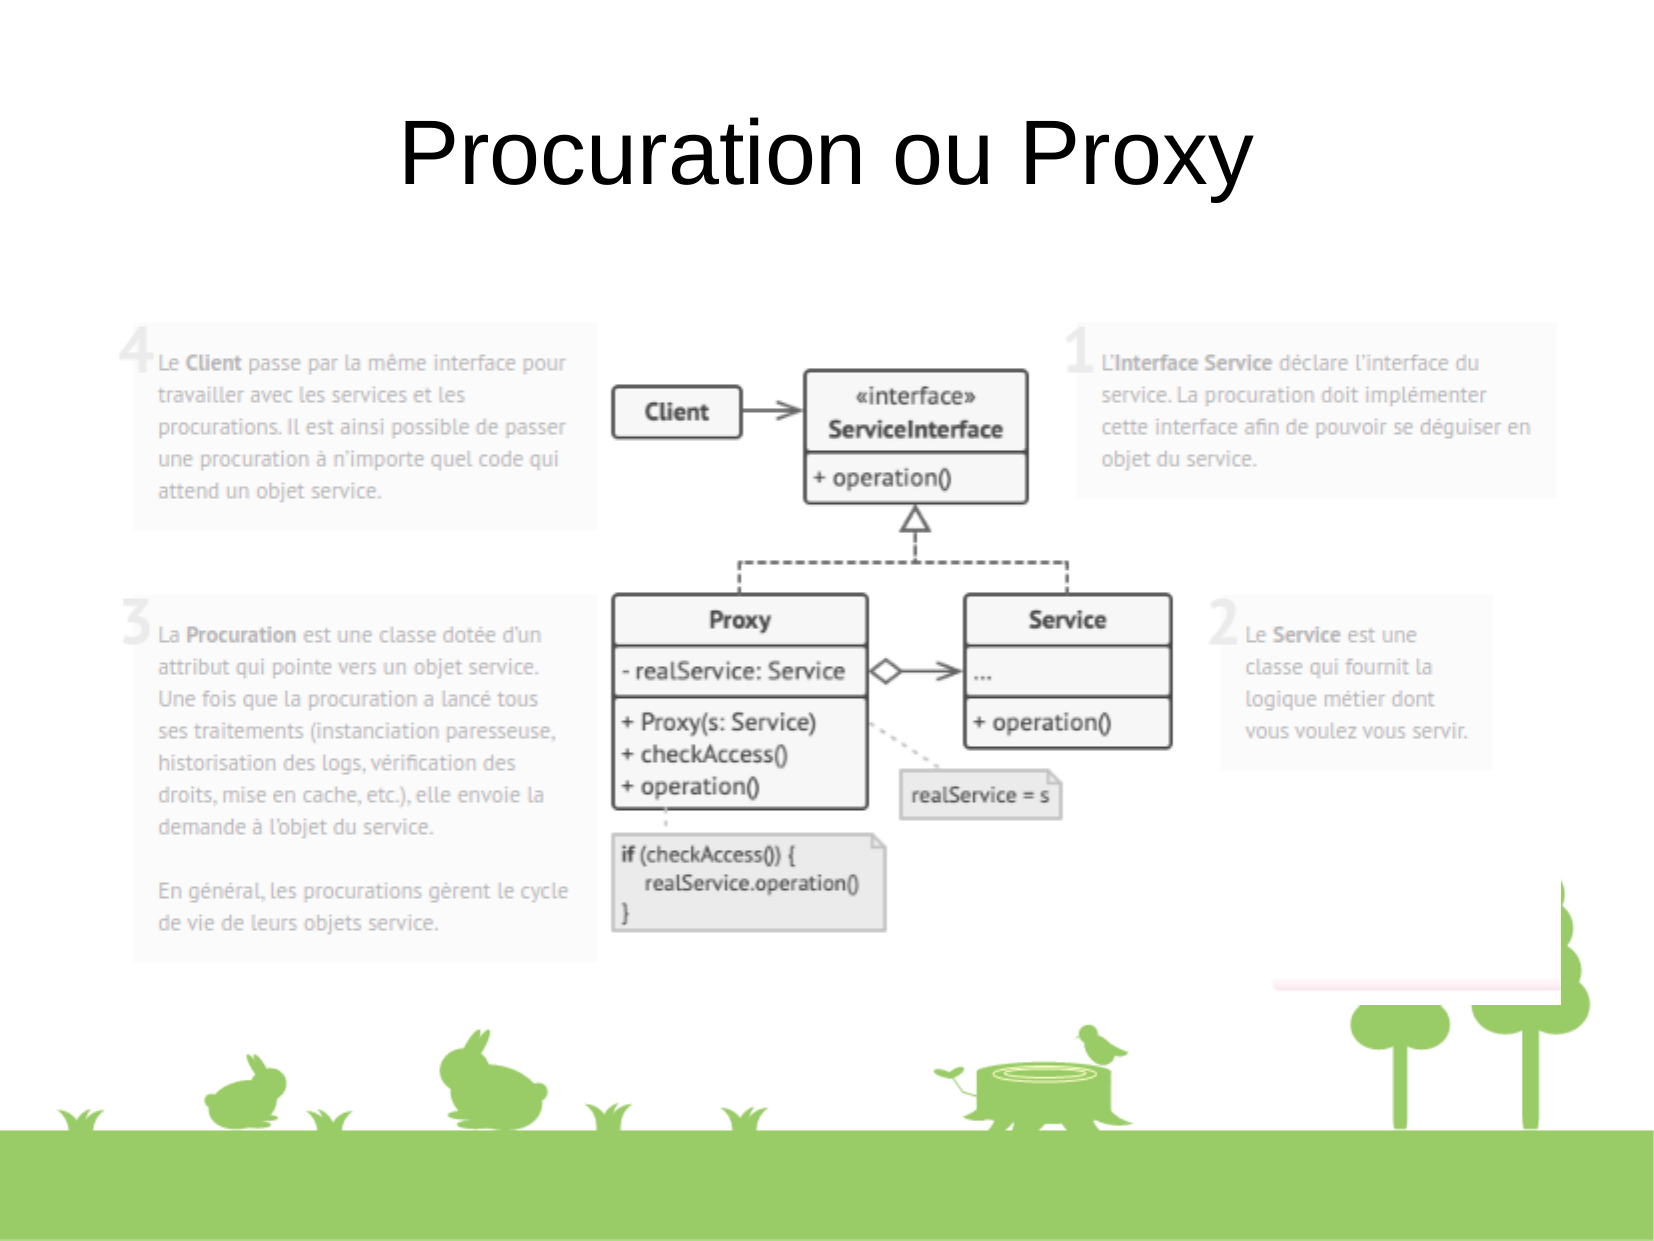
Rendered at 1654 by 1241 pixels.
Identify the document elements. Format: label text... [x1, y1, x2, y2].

picture [0, 0, 1654, 1241]
title Procuration ou Proxy [82, 49, 1571, 257]
